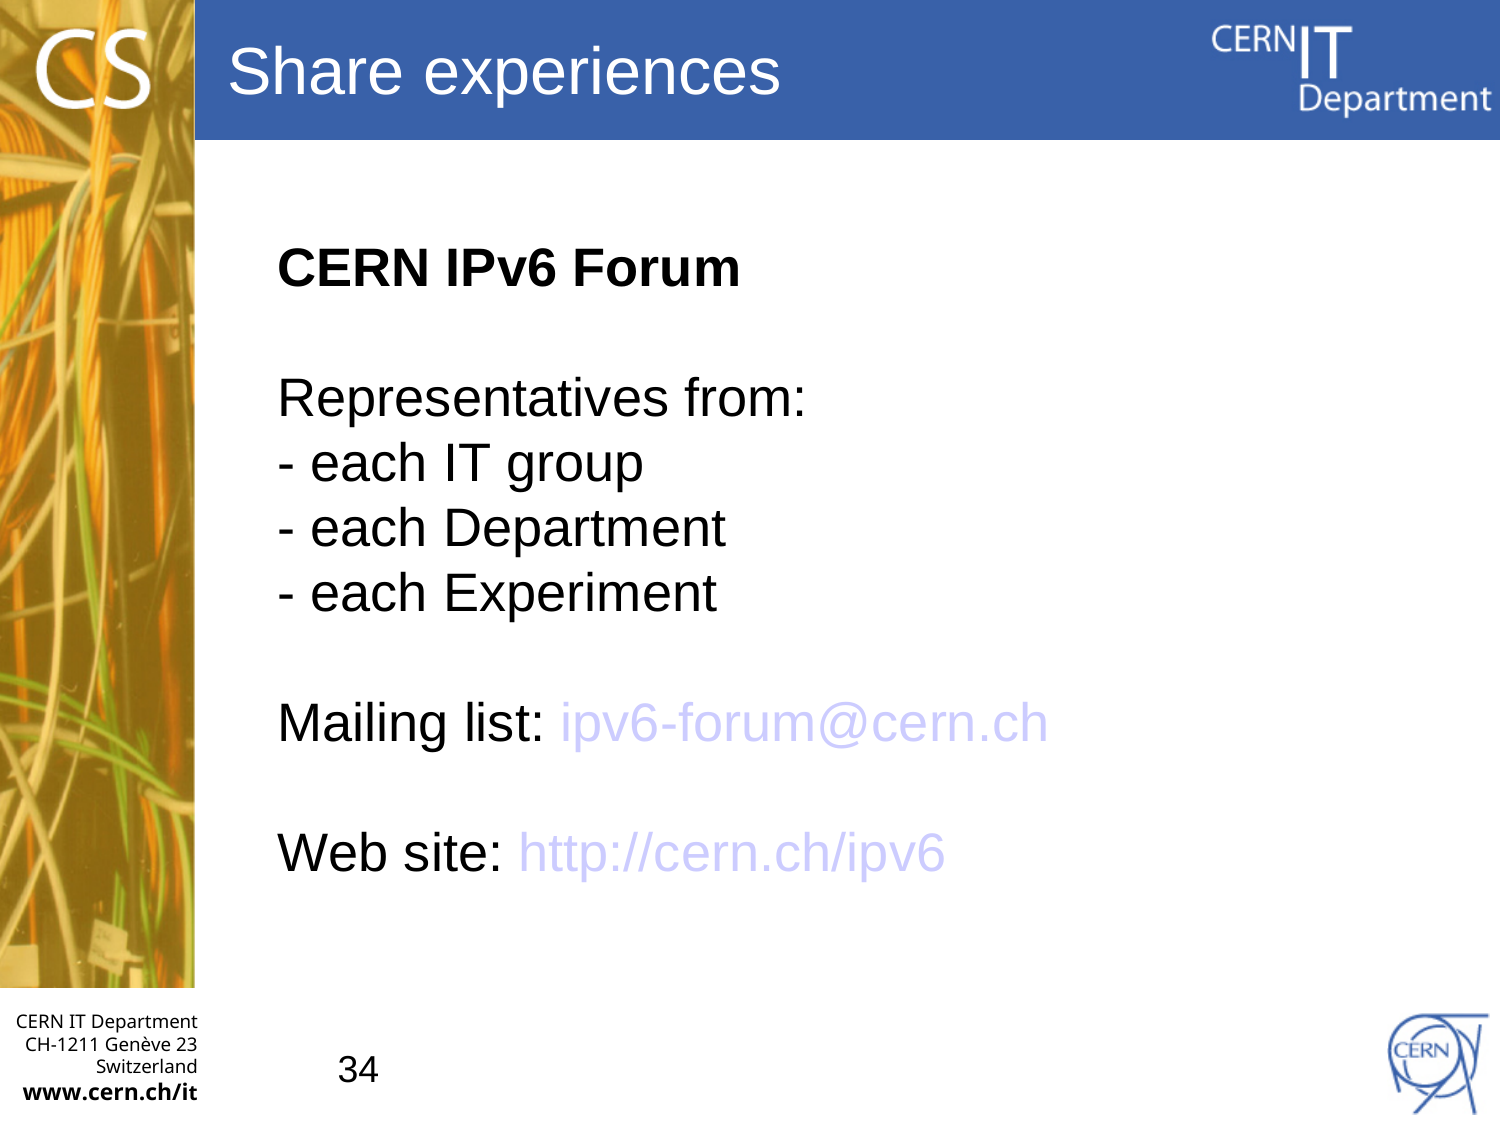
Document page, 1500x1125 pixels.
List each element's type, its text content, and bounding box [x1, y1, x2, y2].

picture [1125, 0, 1500, 140]
picture [0, 0, 212, 988]
text_box CERN IPv6 Forum Representatives from: - each IT group - each Department - each Experiment Mailing list: ipv6-forum@cern.ch Web site: http://cern.ch/ipv6 [262, 224, 1351, 976]
title Share experiences [212, 0, 1125, 156]
picture [1387, 1012, 1490, 1115]
